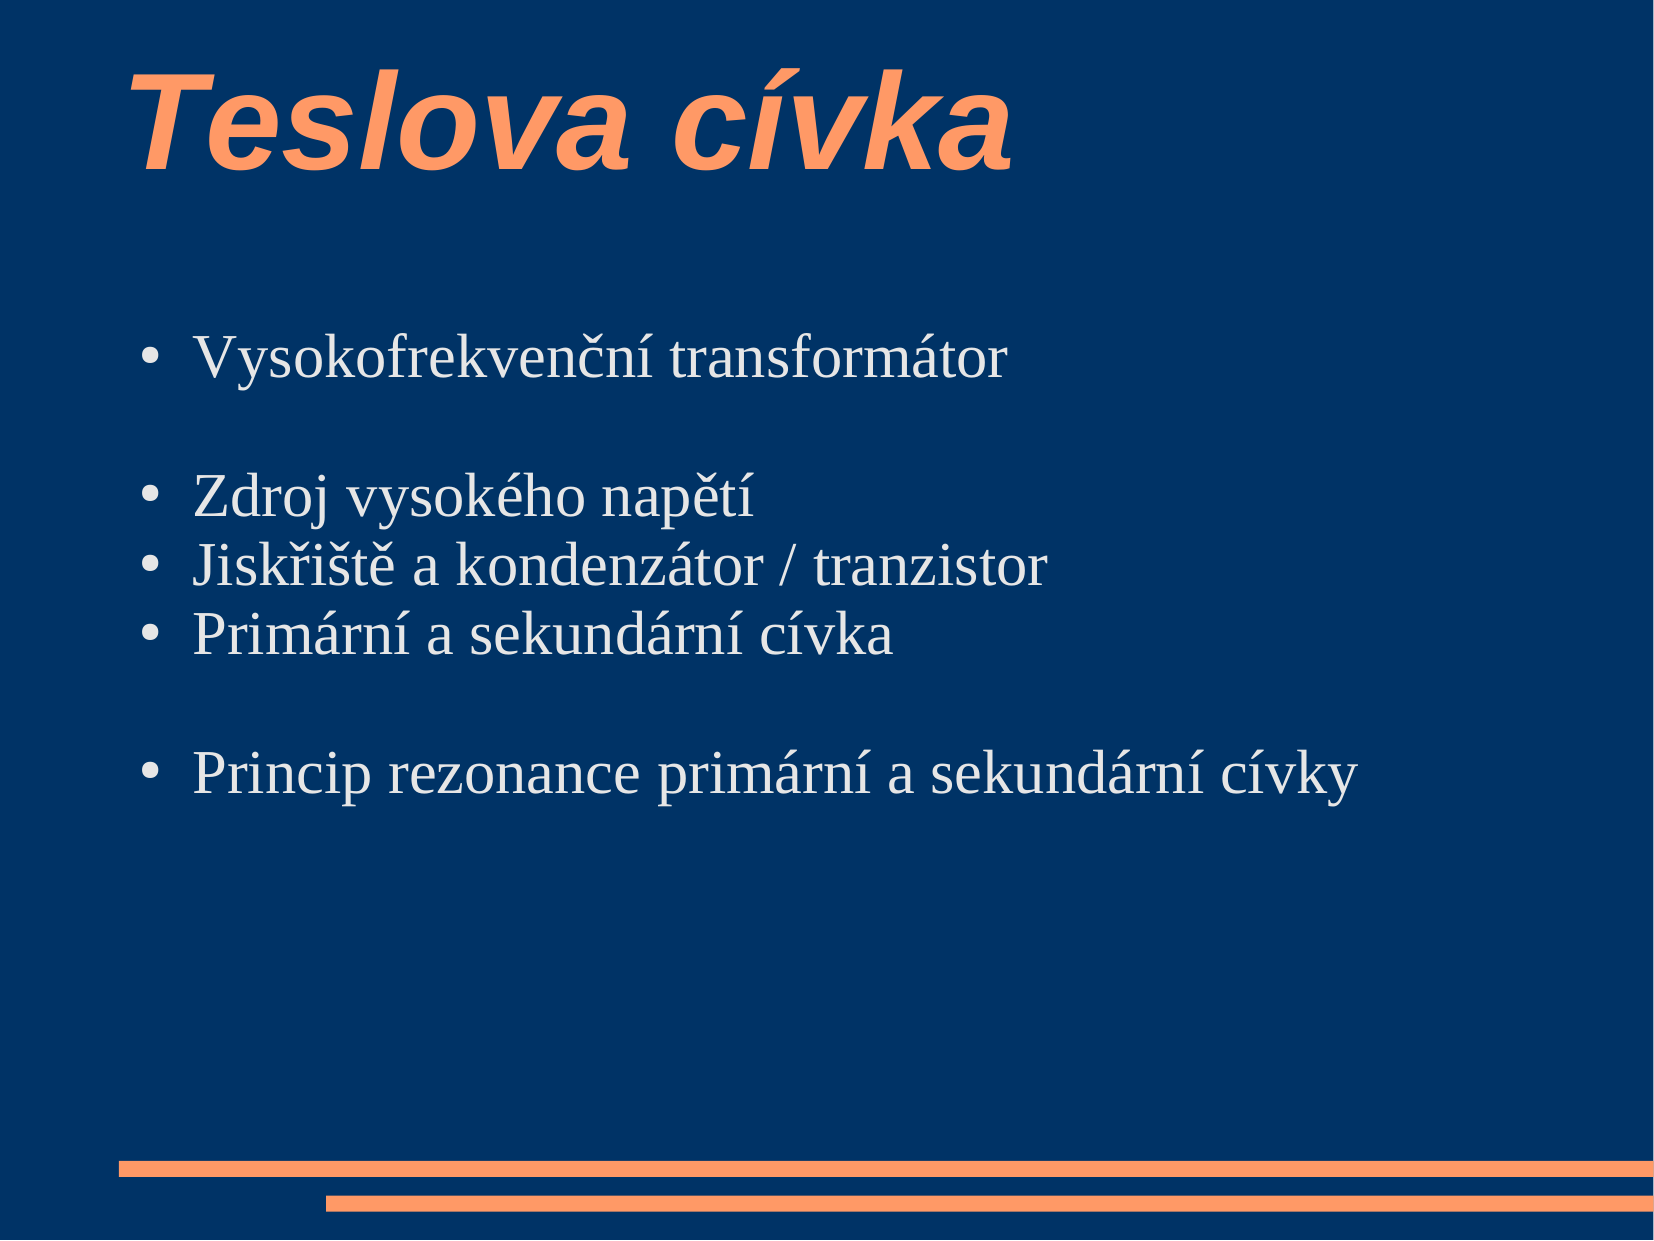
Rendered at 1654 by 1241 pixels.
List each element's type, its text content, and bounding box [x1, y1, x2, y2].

list Vysokofrekvenční transformátor Zdroj vysokého napětí Jiskřiště a kondenzátor / tranzistor Primární a sekundární cívka Princip rezonance primární a sekundární cívky [121, 322, 1561, 1132]
title Teslova cívka [121, 44, 1534, 256]
